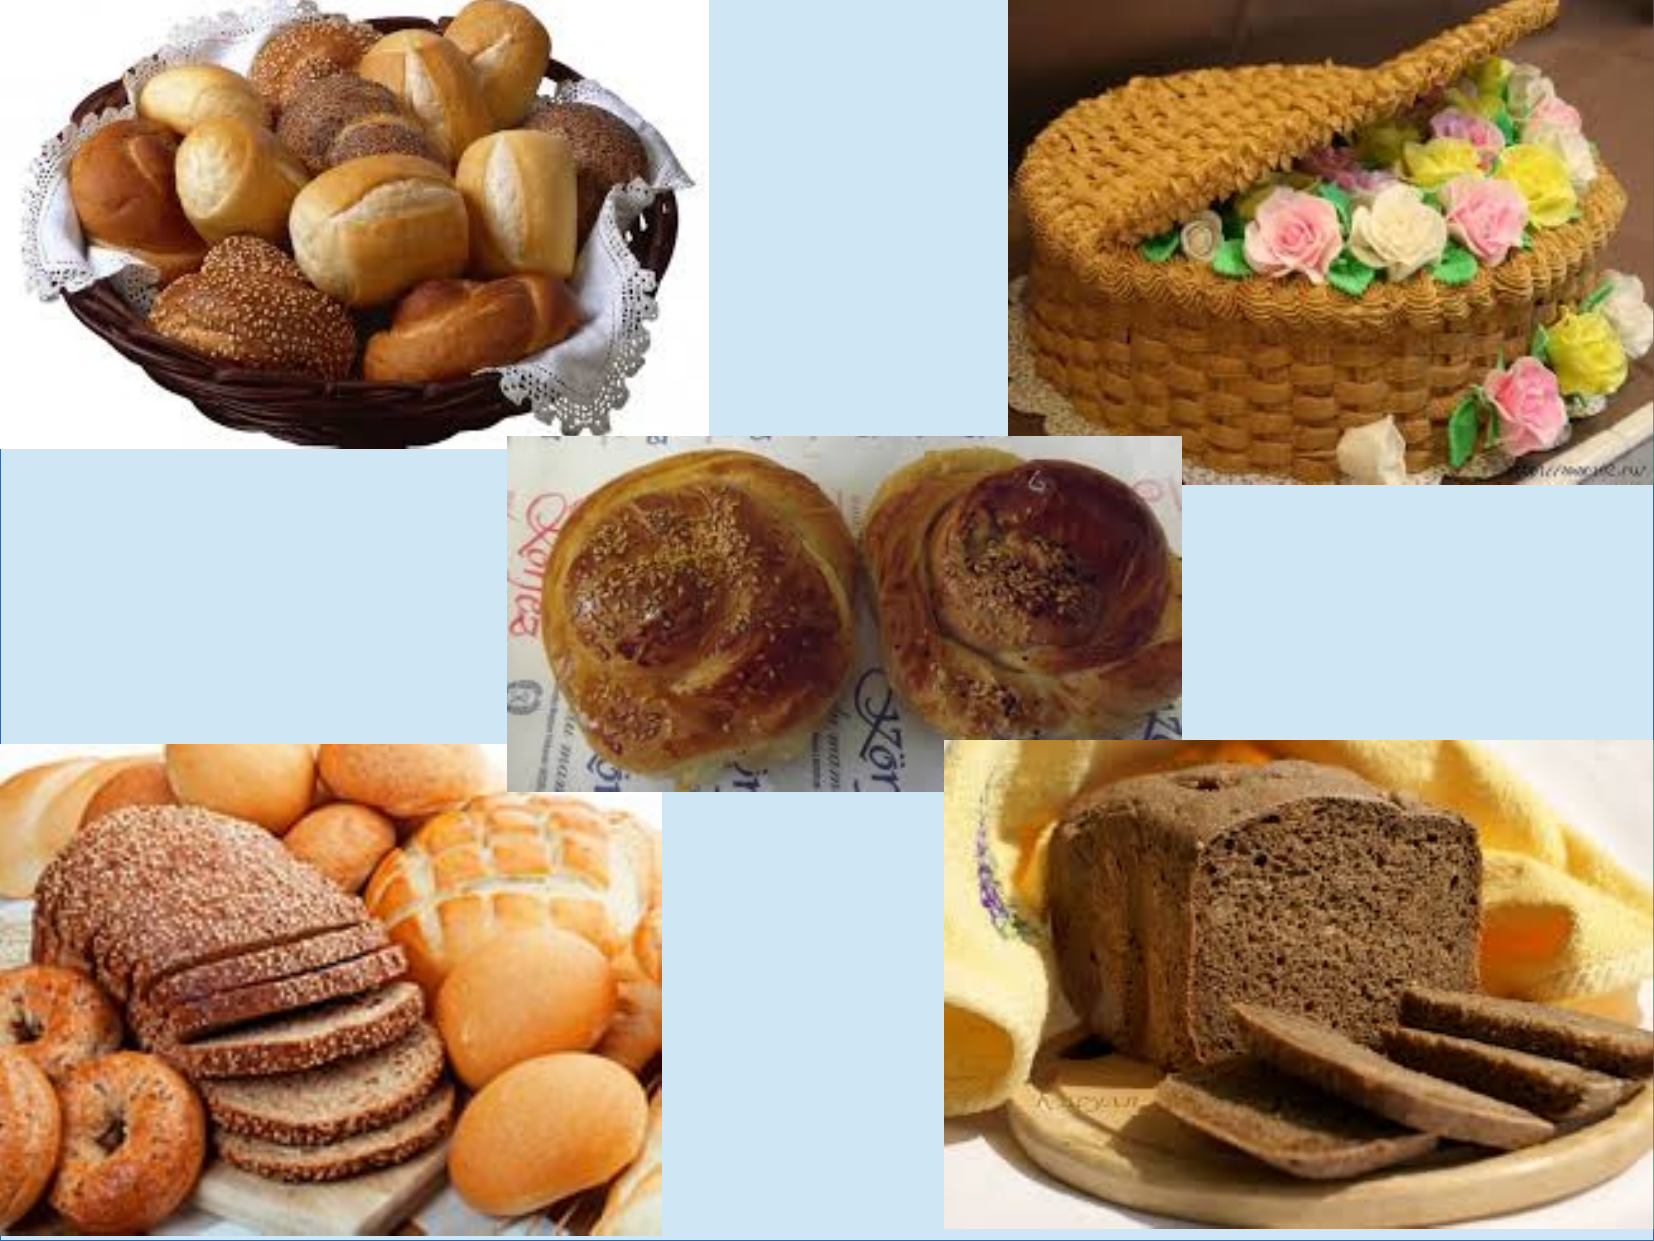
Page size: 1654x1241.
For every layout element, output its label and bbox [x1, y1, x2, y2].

picture [0, 0, 1654, 1236]
text_box [0, 449, 507, 744]
text_box [709, 0, 1008, 436]
text_box [1182, 485, 1654, 740]
text_box [0, 792, 1654, 1241]
